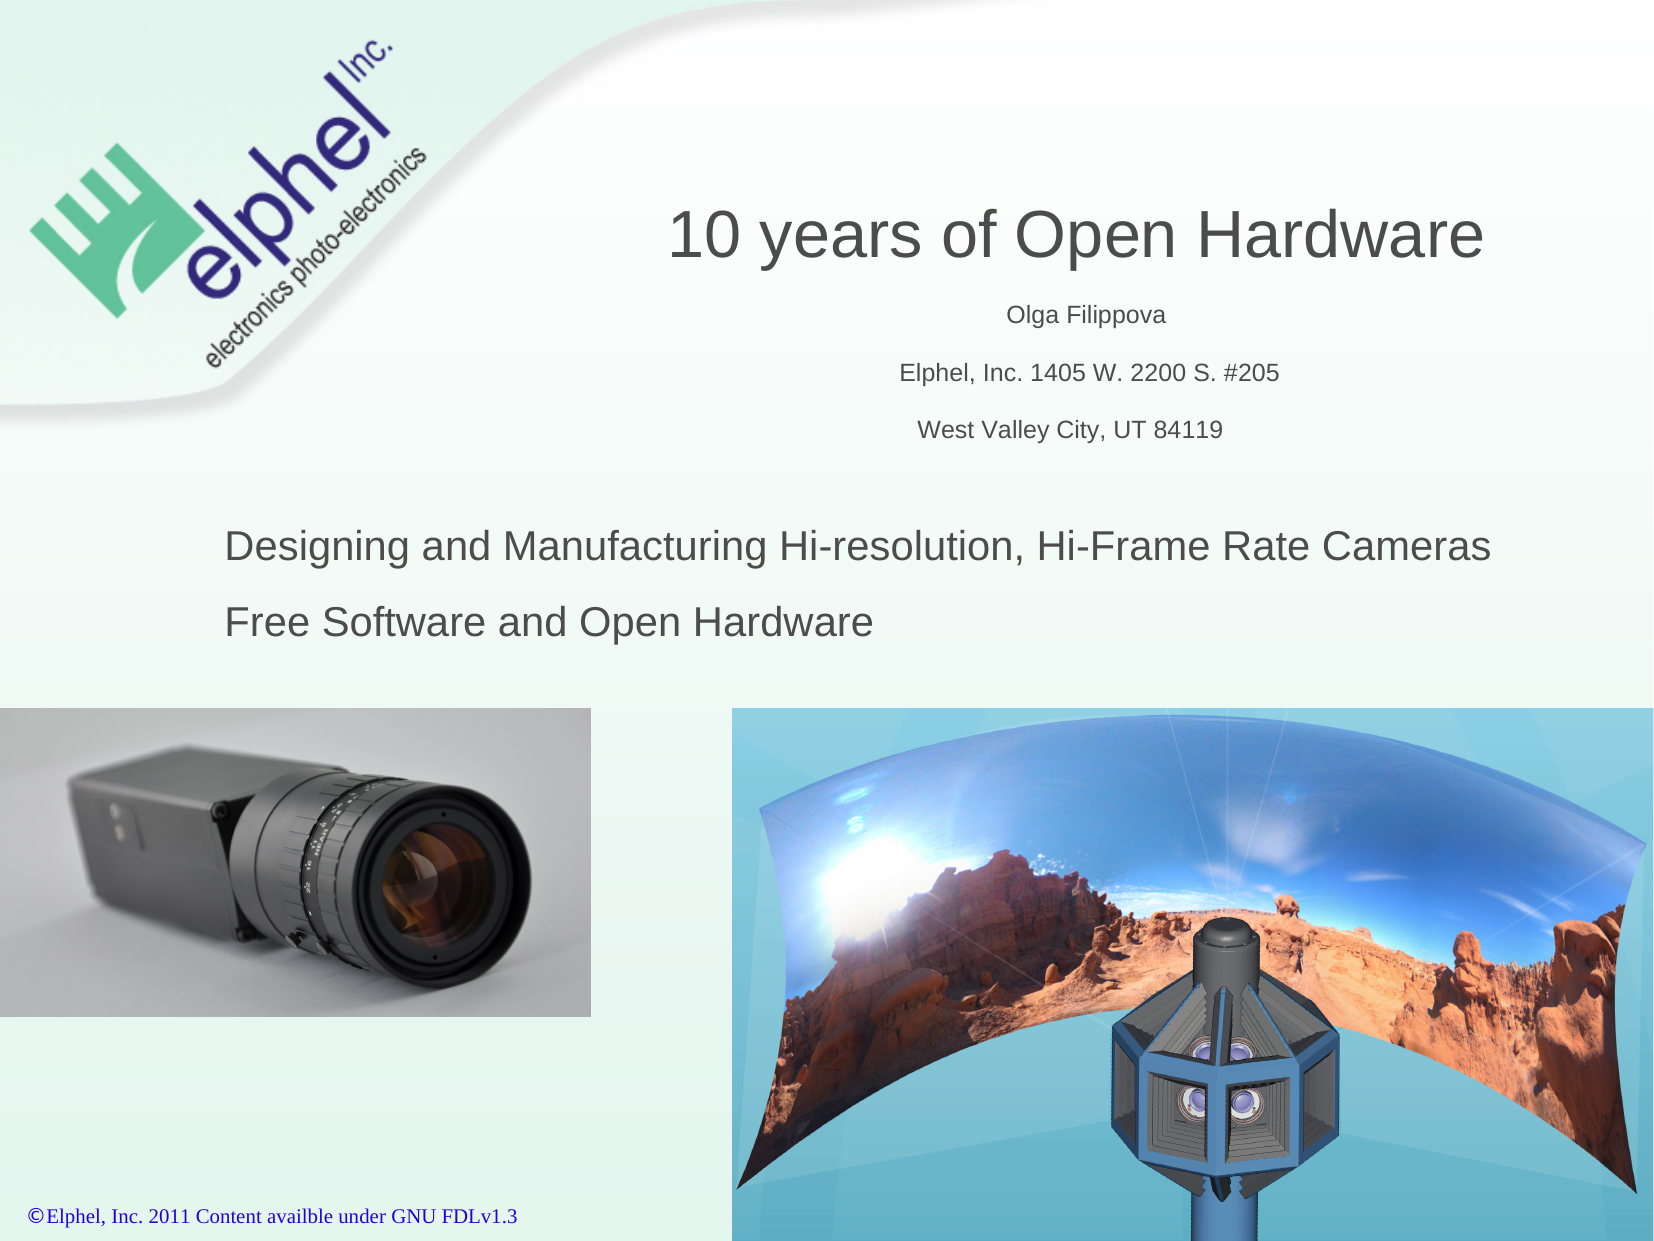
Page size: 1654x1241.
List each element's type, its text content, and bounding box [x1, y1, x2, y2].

list 10 years of Open Hardware Olga Filippova Elphel, Inc. 1405 W. 2200 S. #205 West Valley City, UT 84119 [649, 192, 1506, 413]
list Designing and Manufacturing Hi-resolution, Hi-Frame Rate Cameras Free Software and Open Hardware [206, 413, 1595, 650]
picture [0, 0, 1654, 1241]
